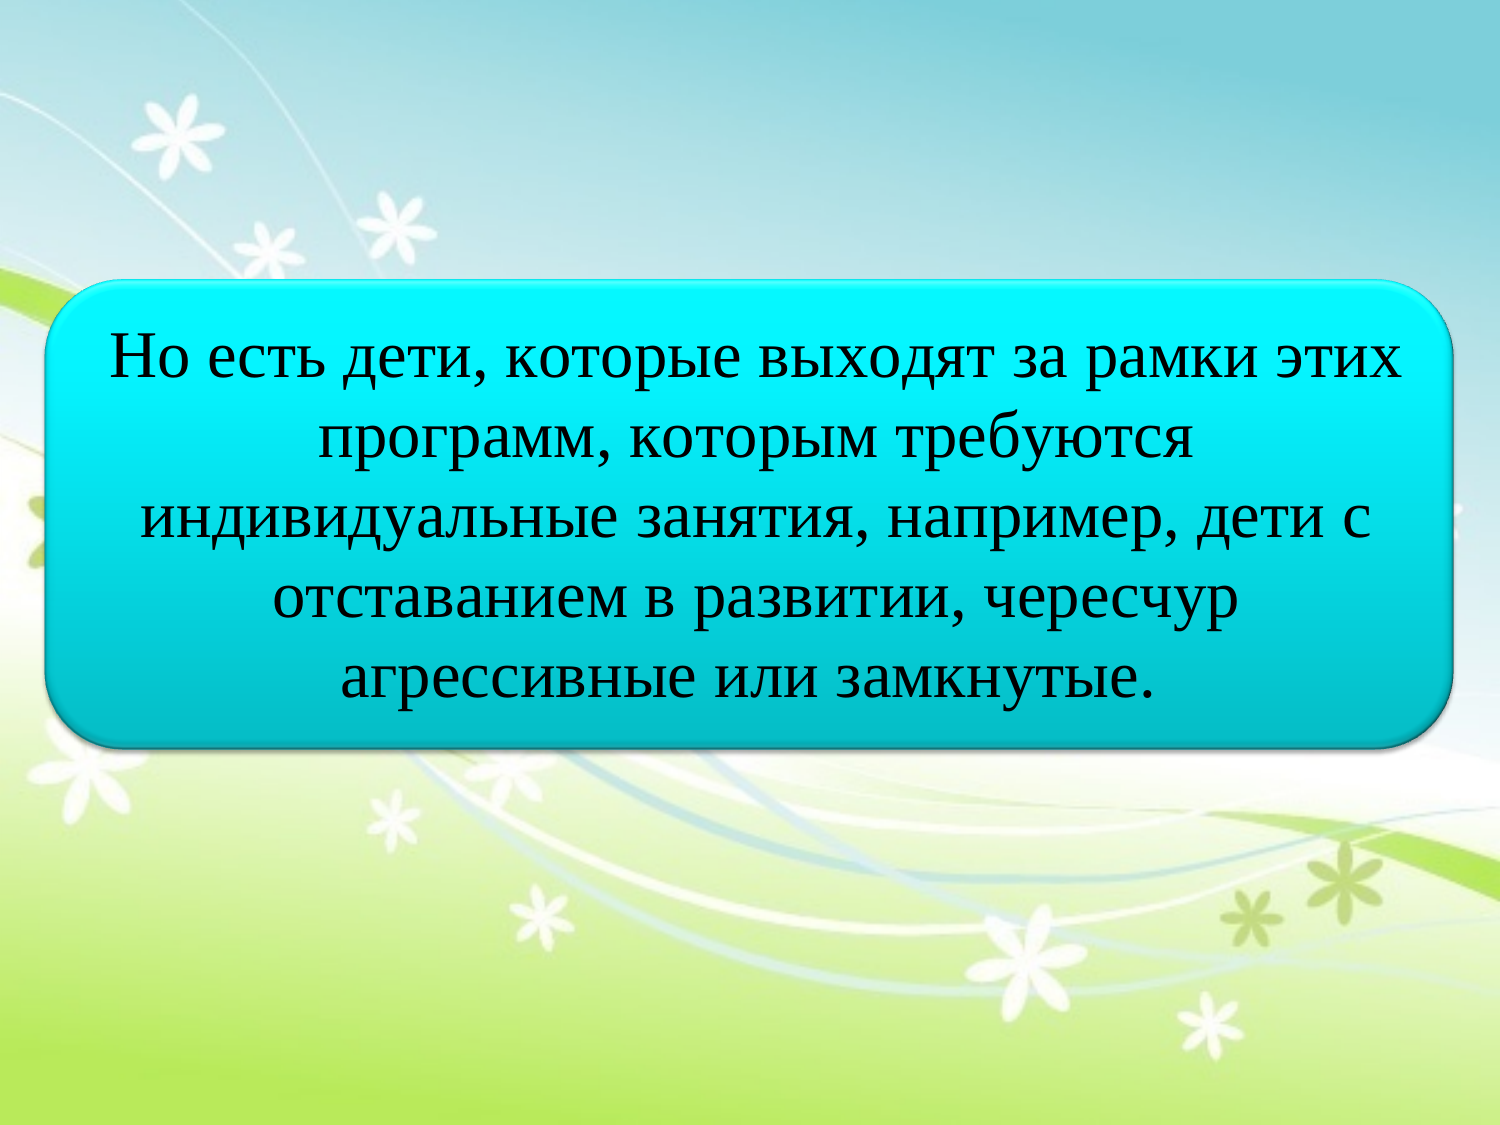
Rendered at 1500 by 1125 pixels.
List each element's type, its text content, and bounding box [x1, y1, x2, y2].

picture [0, 0, 1500, 1125]
text_box Но есть дети, которые выходят за рамки этих программ, которым требуются индивидуальные занятия, например, дети с отставанием в развитии, чересчур агрессивные или замкнутые. [82, 456, 1433, 645]
